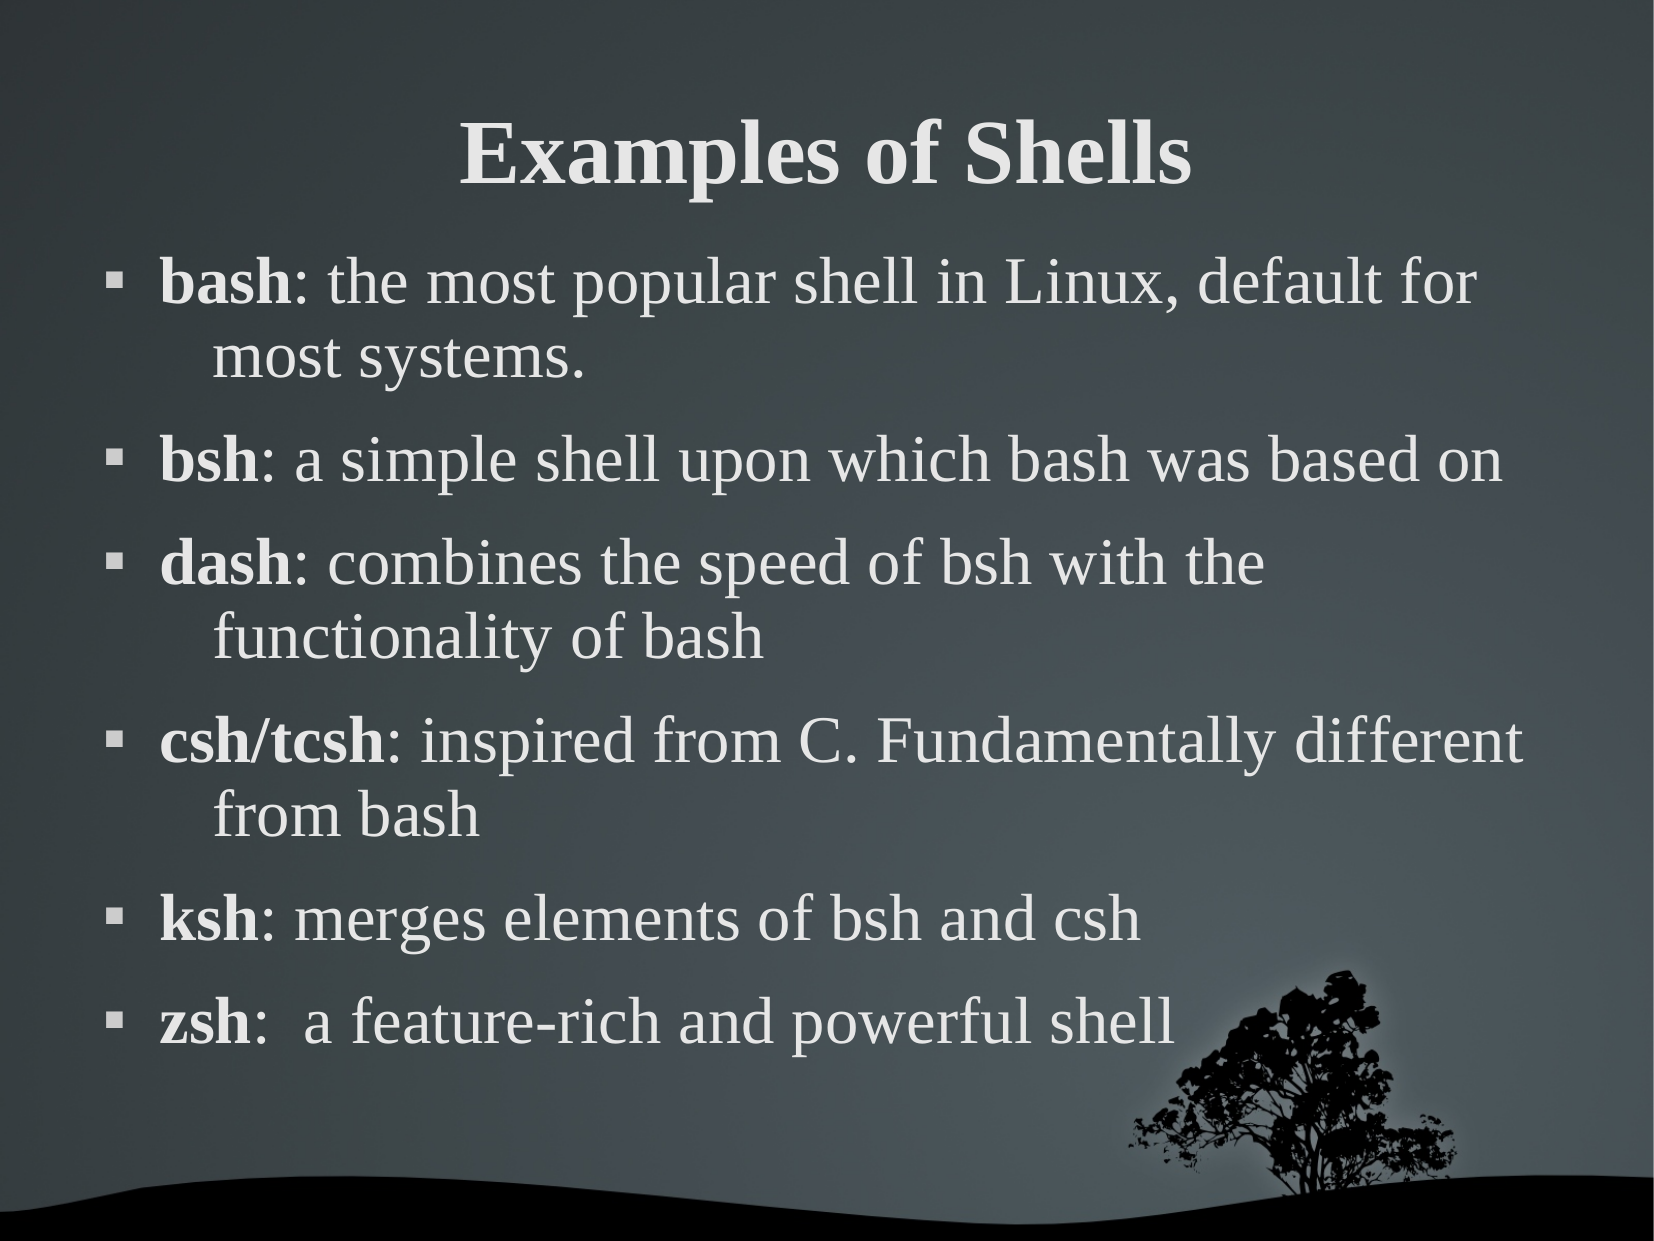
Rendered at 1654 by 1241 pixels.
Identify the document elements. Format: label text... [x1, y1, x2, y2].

title Examples of Shells [82, 49, 1571, 257]
list bash: the most popular shell in Linux, default for most systems. bsh: a simple shell upon which bash was based on dash: combines the speed of bsh with the functionality of bash csh/tcsh: inspired from C. Fundamentally different from bash ksh: merges elements of bsh and csh zsh: a feature-rich and powerful shell [70, 244, 1559, 1190]
picture [0, 0, 1654, 1241]
